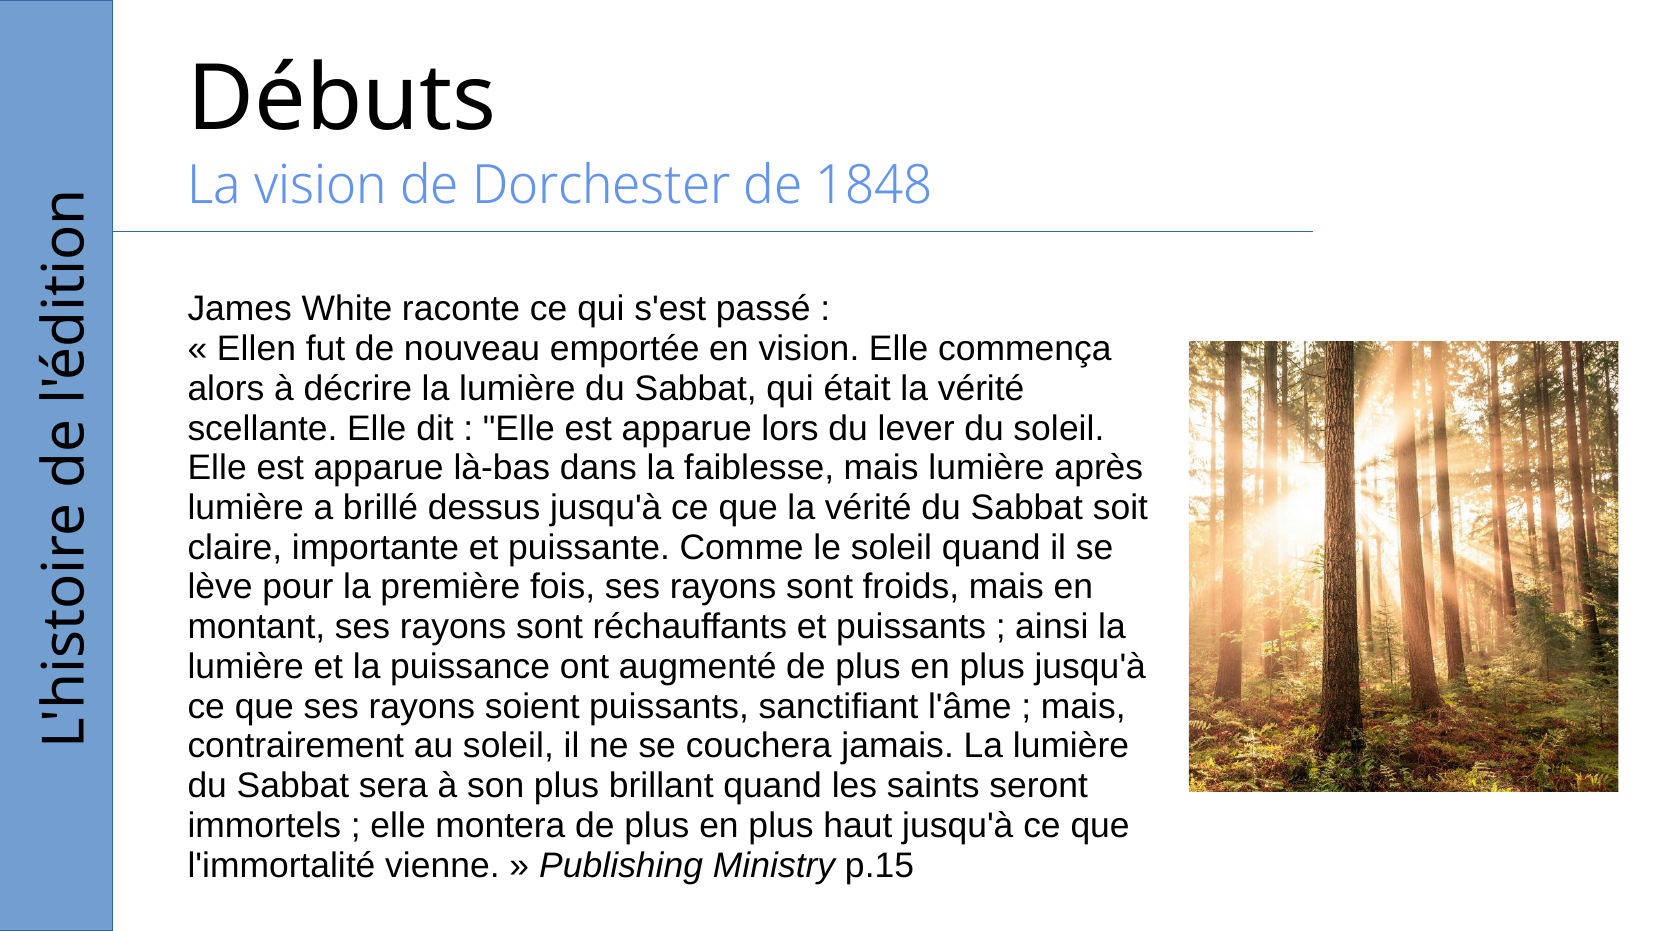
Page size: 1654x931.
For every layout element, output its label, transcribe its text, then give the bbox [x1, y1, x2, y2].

subtitle James White raconte ce qui s'est passé : « Ellen fut de nouveau emportée en vision. Elle commença alors à décrire la lumière du Sabbat, qui était la vérité scellante. Elle dit : "Elle est apparue lors du lever du soleil. Elle est apparue là-bas dans la faiblesse, mais lumière après lumière a brillé dessus jusqu'à ce que la vérité du Sabbat soit claire, importante et puissante. Comme le soleil quand il se lève pour la première fois, ses rayons sont froids, mais en montant, ses rayons sont réchauffants et puissants ; ainsi la lumière et la puissance ont augmenté de plus en plus jusqu'à ce que ses rayons soient puissants, sanctifiant l'âme ; mais, contrairement au soleil, il ne se couchera jamais. La lumière du Sabbat sera à son plus brillant quand les saints seront immortels ; elle montera de plus en plus haut jusqu'à ce que l'immortalité vienne. » Publishing Ministry p.15 [187, 288, 1163, 931]
title La vision de Dorchester de 1848 [187, 125, 1571, 239]
picture [1188, 341, 1619, 792]
text_box [0, 0, 113, 931]
text_box L'histoire de l'édition [13, 37, 105, 901]
title Débuts [187, 33, 1571, 125]
